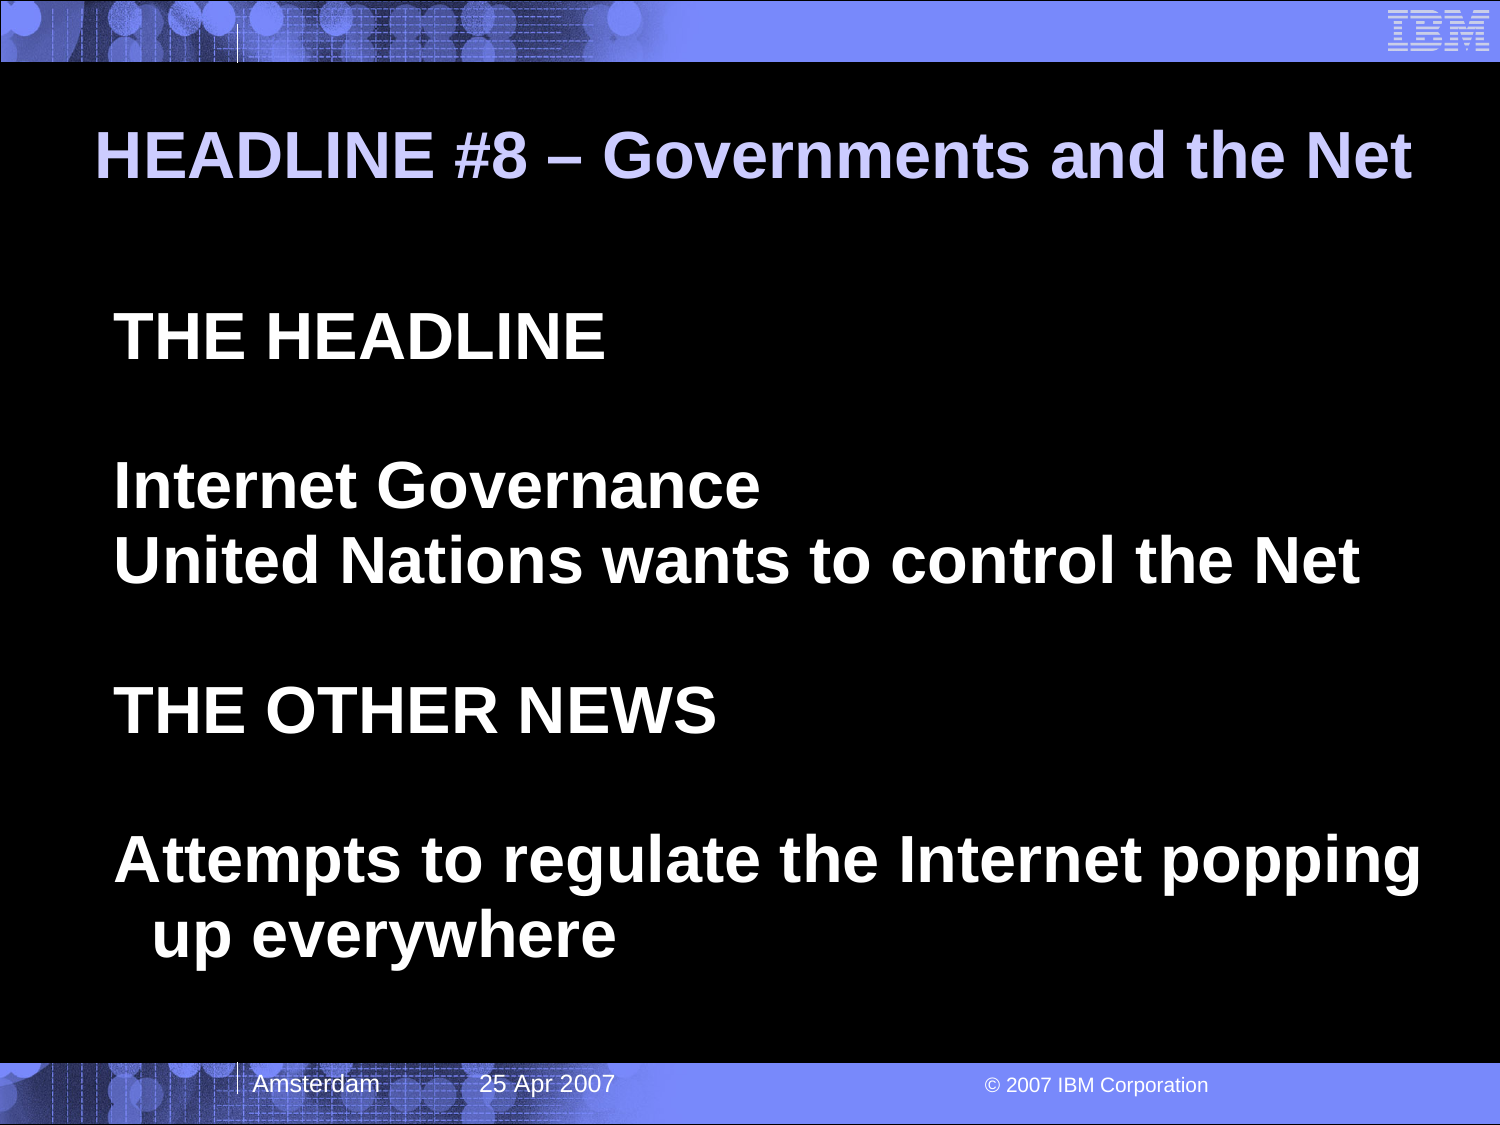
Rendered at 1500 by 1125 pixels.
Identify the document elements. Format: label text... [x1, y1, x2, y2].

picture [1, 1, 1500, 62]
picture [0, 1063, 1500, 1124]
title HEADLINE #8 – Governments and the Net [79, 116, 1433, 277]
list THE HEADLINE Internet Governance United Nations wants to control the Net THE OTHER NEWS Attempts to regulate the Internet popping up everywhere [99, 291, 1500, 1037]
